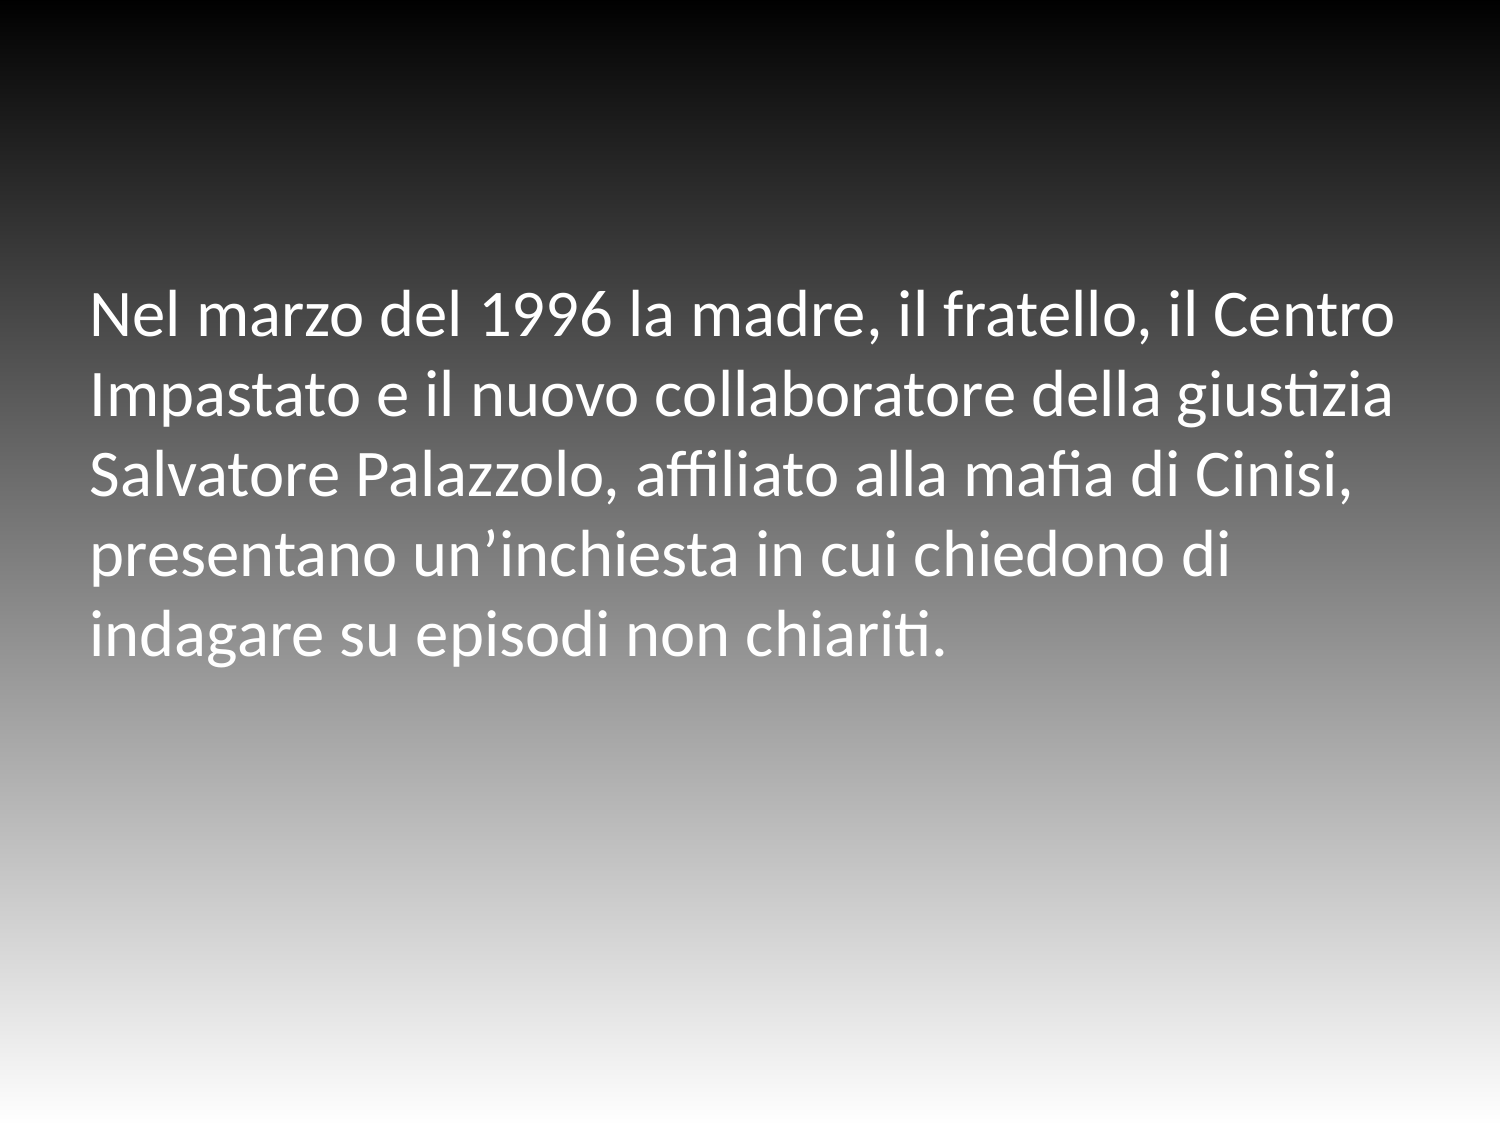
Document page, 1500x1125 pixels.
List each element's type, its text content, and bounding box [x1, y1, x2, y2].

list Nel marzo del 1996 la madre, il fratello, il Centro Impastato e il nuovo collaboratore della giustizia Salvatore Palazzolo, affiliato alla mafia di Cinisi, presentano un’inchiesta in cui chiedono di indagare su episodi non chiariti. [75, 262, 1425, 1005]
